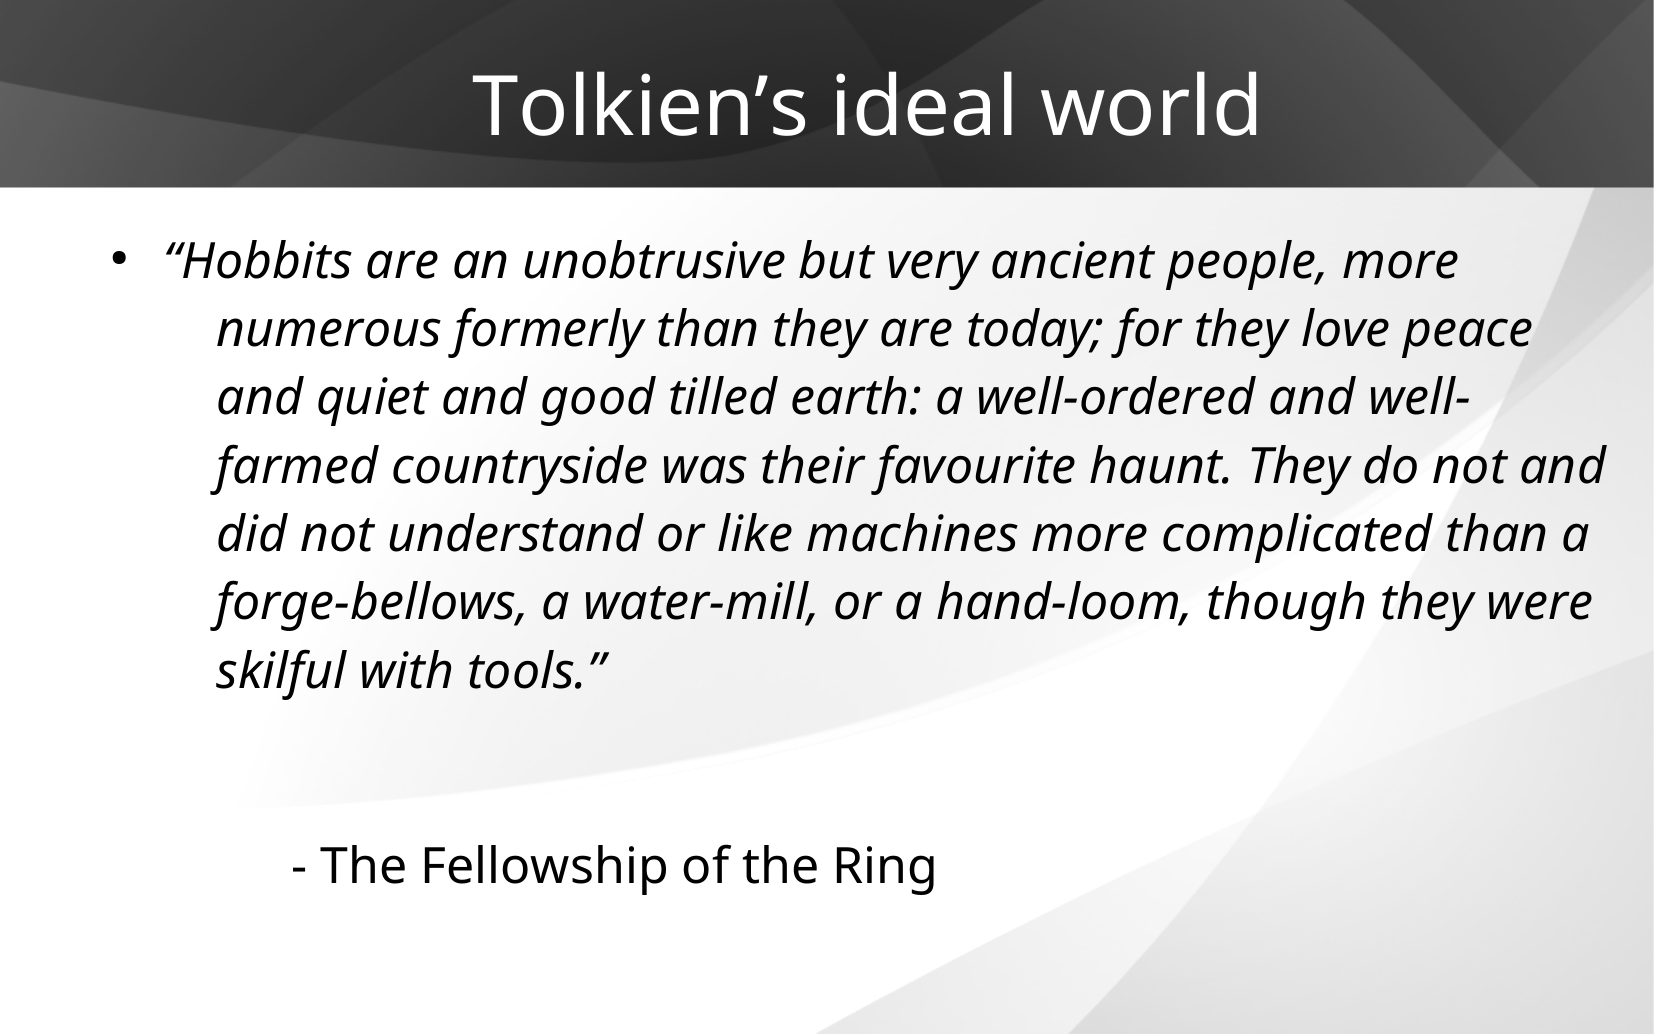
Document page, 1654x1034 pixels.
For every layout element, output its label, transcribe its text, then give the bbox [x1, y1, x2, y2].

title Tolkien’s ideal world [124, 0, 1613, 208]
list “Hobbits are an unobtrusive but very ancient people, more numerous formerly than they are today; for they love peace and quiet and good tilled earth: a well-ordered and well-farmed countryside was their favourite haunt. They do not and did not understand or like machines more complicated than a forge-bellows, a water-mill, or a hand-loom, though they were skilful with tools.” - The Fellowship of the Ring [75, 225, 1613, 1013]
picture [0, 0, 1654, 1034]
